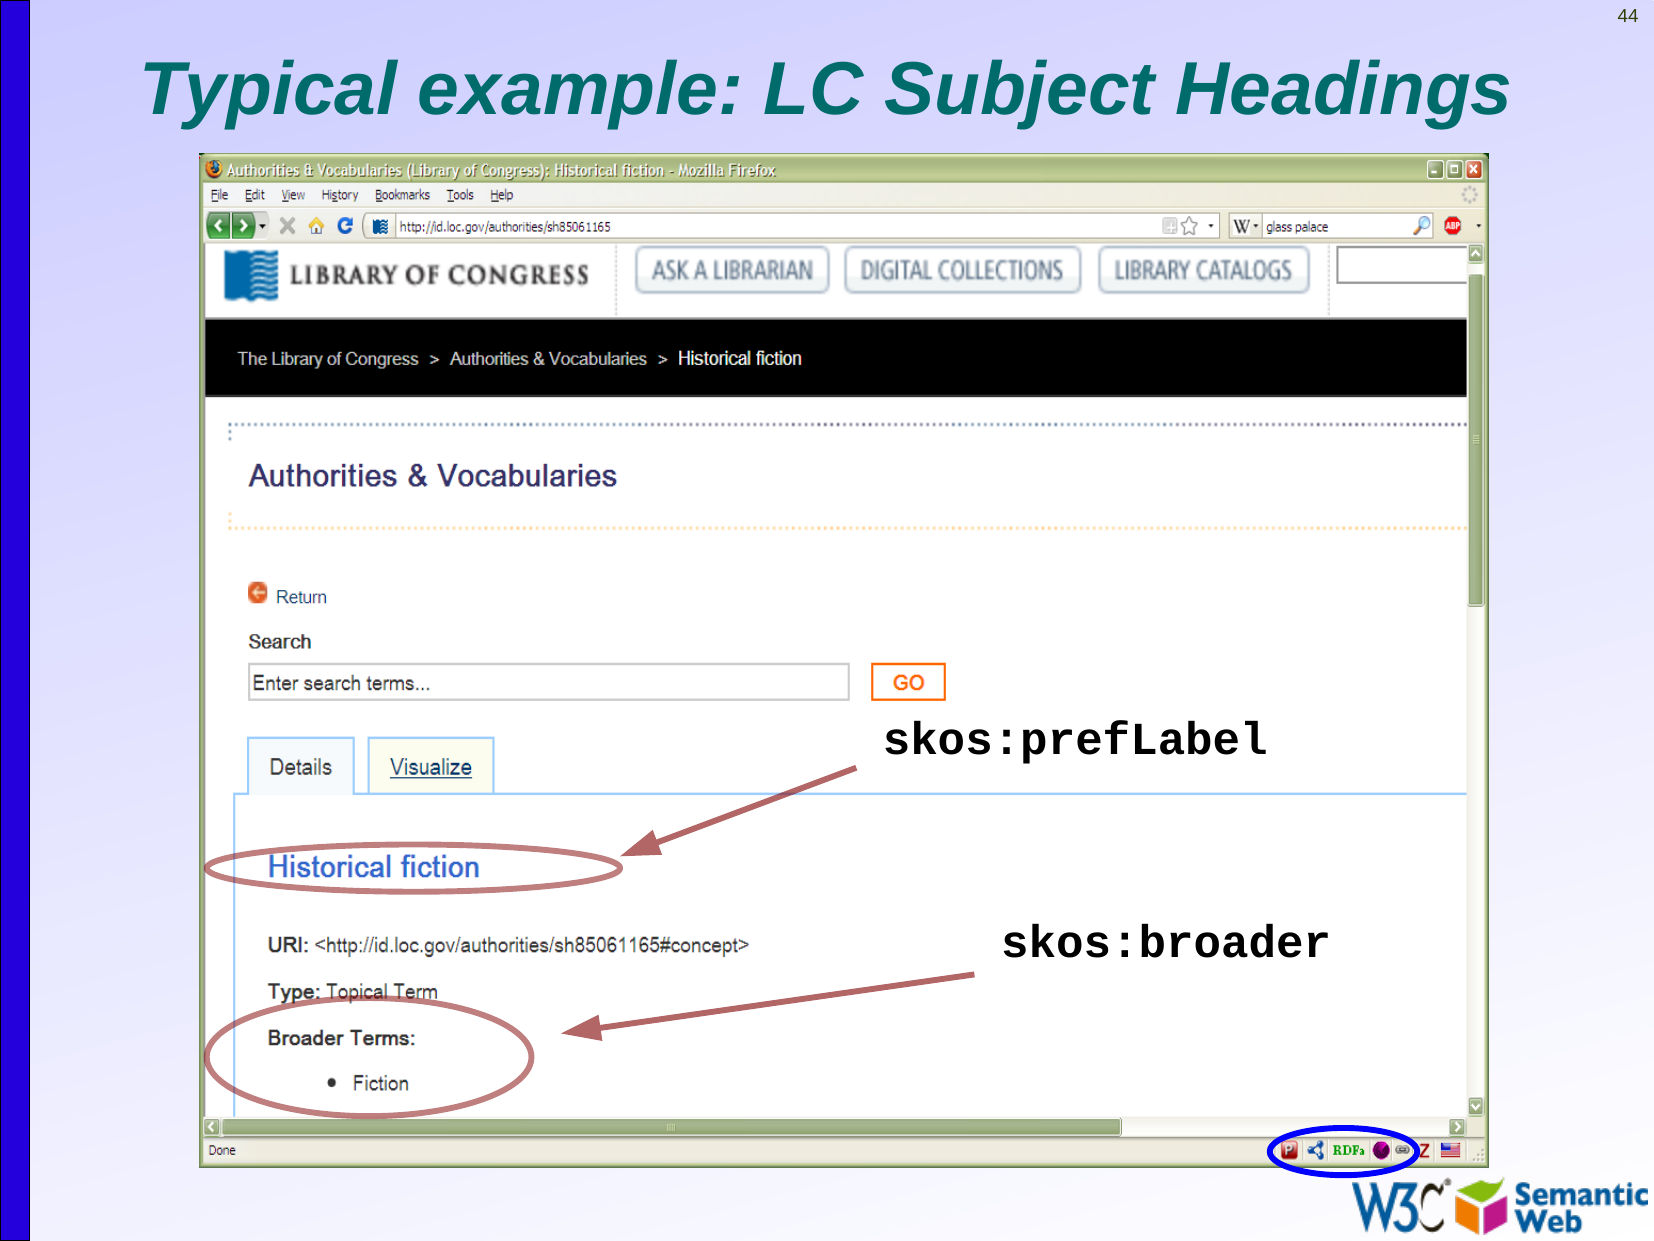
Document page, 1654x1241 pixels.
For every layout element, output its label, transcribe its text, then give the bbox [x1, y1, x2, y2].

text_box skos:broader [986, 911, 1418, 975]
text_box skos:prefLabel [868, 708, 1300, 772]
title Typical example: LC Subject Headings [0, 20, 1654, 154]
picture [1273, 1131, 1414, 1169]
picture [199, 153, 1489, 1169]
picture [1352, 1175, 1648, 1235]
